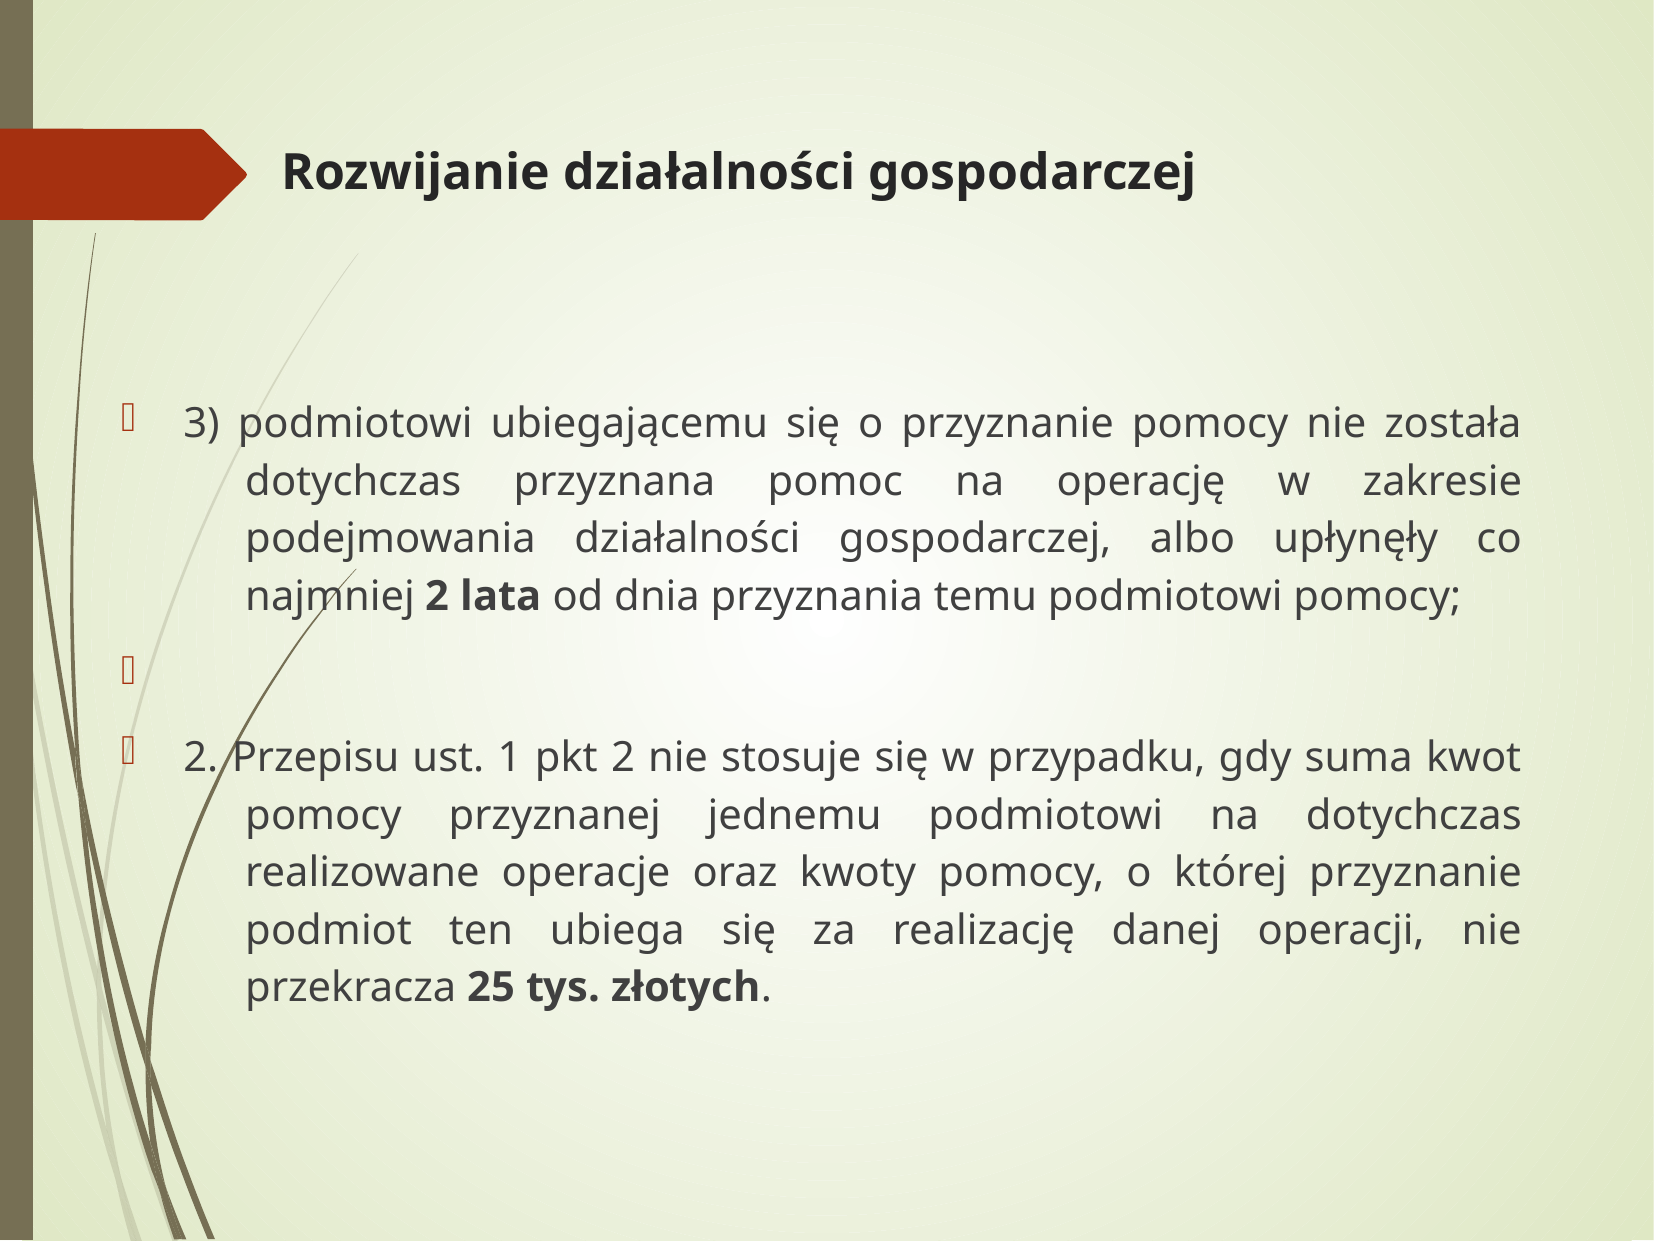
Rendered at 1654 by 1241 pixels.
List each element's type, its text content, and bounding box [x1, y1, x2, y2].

list 3) podmiotowi ubiegającemu się o przyznanie pomocy nie została dotychczas przyznana pomoc na operację w zakresie podejmowania działalności gospodarczej, albo upłynęły co najmniej 2 lata od dnia przyznania temu podmiotowi pomocy; 2. Przepisu ust. 1 pkt 2 nie stosuje się w przypadku, gdy suma kwot pomocy przyznanej jednemu podmiotowi na dotychczas realizowane operacje oraz kwoty pomocy, o której przyznanie podmiot ten ubiega się za realizację danej operacji, nie przekracza 25 tys. złotych. [106, 265, 1538, 1134]
text_box Rozwijanie działalności gospodarczej [266, 132, 1654, 340]
